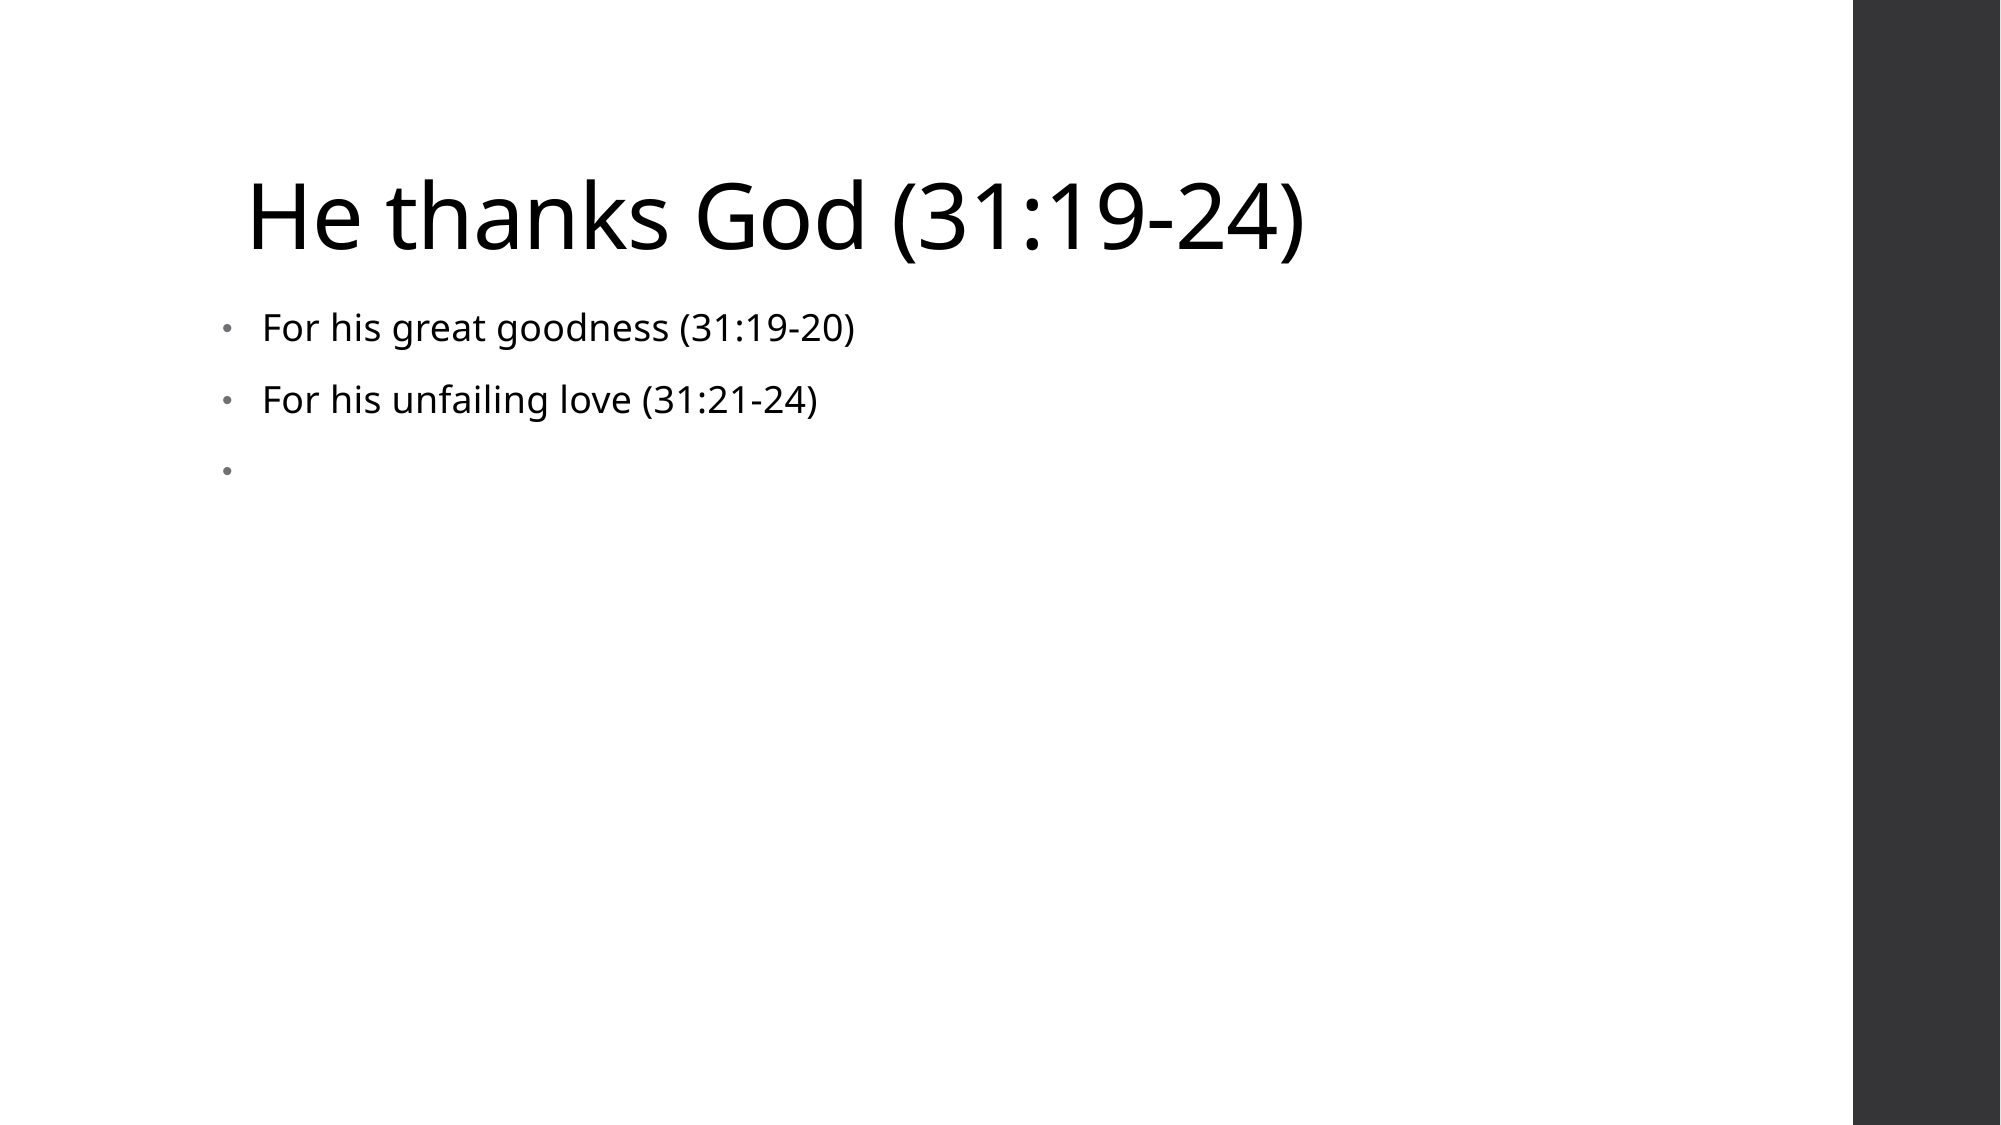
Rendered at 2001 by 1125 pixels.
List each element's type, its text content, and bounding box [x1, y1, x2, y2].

title He thanks God (31:19-24) [206, 60, 1797, 278]
list For his great goodness (31:19-20) For his unfailing love (31:21-24) [206, 299, 1617, 1014]
